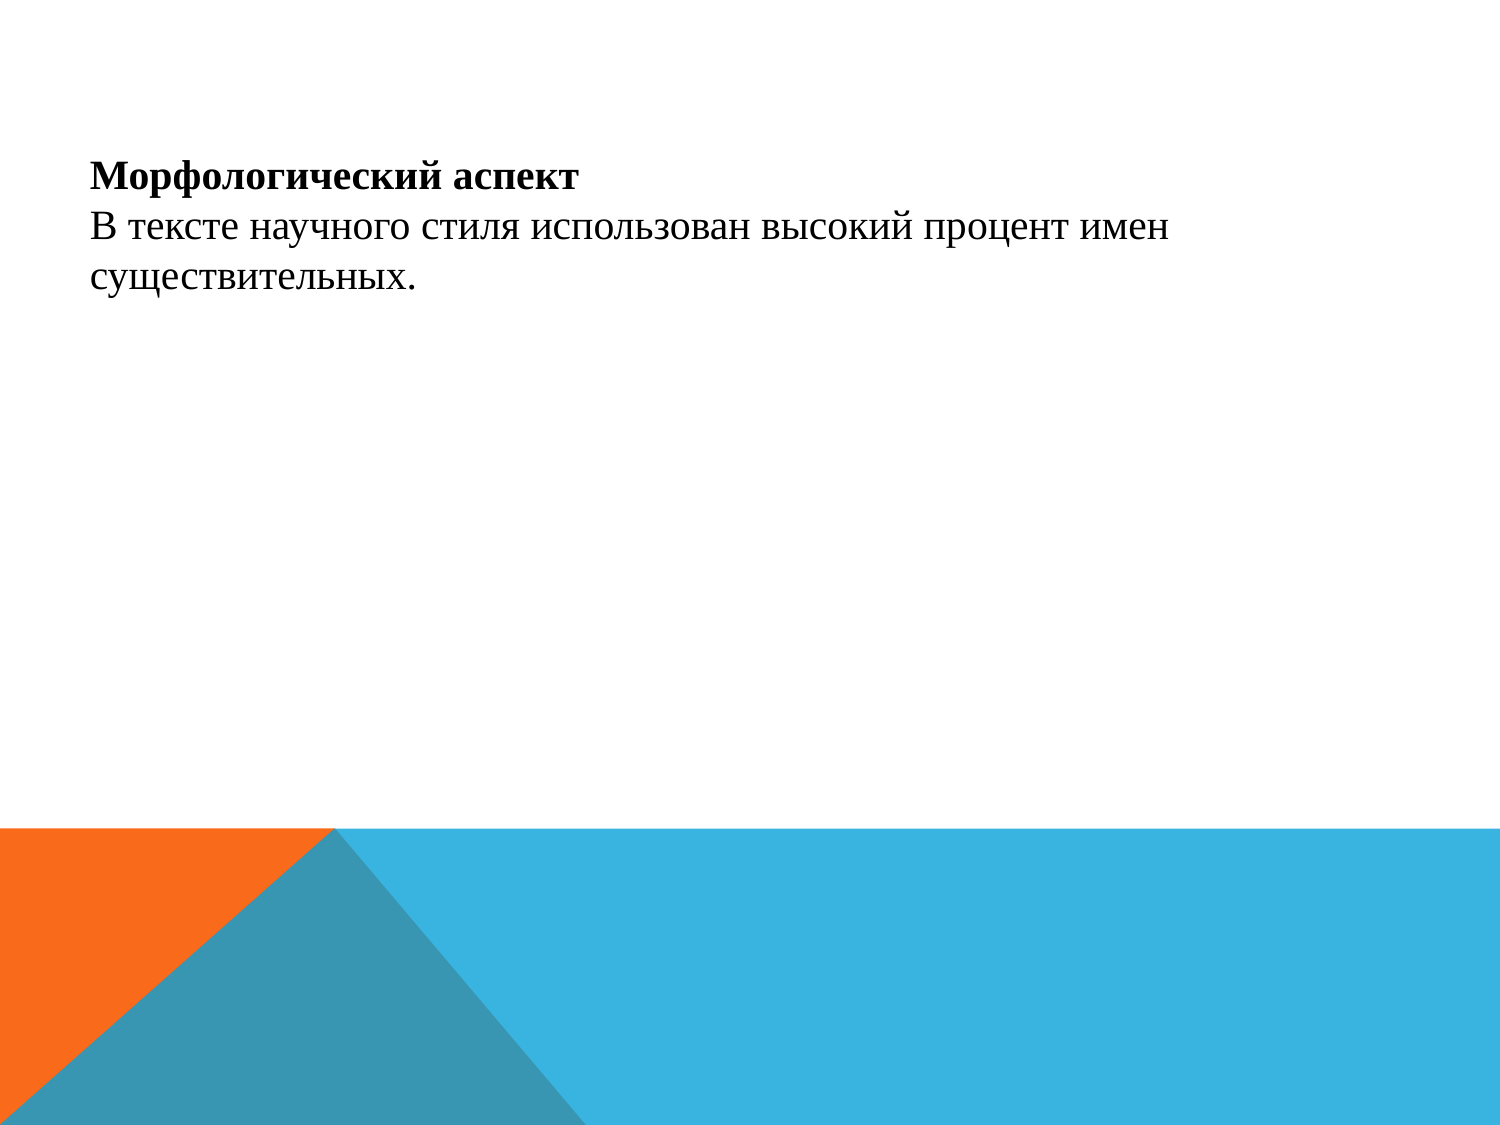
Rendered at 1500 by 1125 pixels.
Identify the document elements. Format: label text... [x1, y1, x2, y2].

title Морфологический аспект В тексте научного стиля использован высокий процент имен существительных. [75, 140, 1425, 270]
